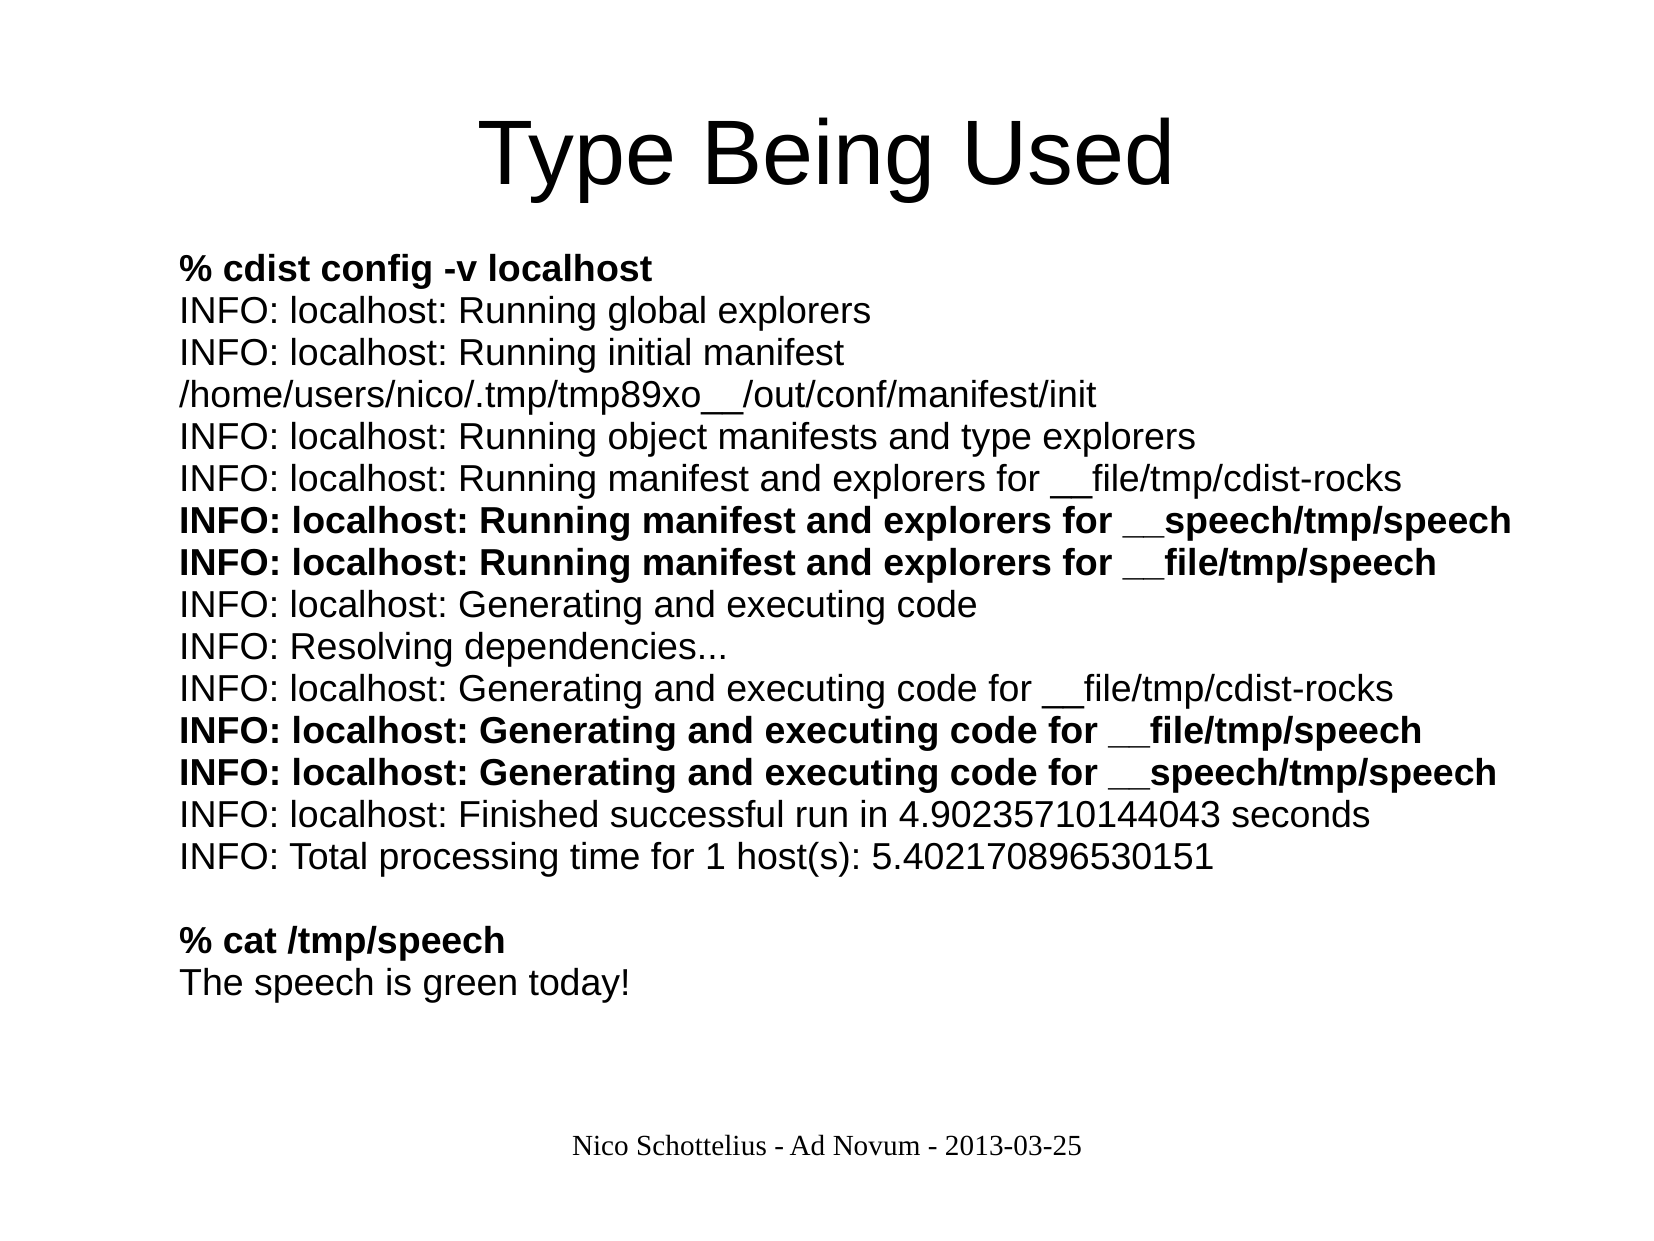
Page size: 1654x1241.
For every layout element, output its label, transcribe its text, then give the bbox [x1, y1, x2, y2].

text_box % cdist config -v localhost INFO: localhost: Running global explorers INFO: localhost: Running initial manifest /home/users/nico/.tmp/tmp89xo__/out/conf/manifest/init INFO: localhost: Running object manifests and type explorers INFO: localhost: Running manifest and explorers for __file/tmp/cdist-rocks INFO: localhost: Running manifest and explorers for __speech/tmp/speech INFO: localhost: Running manifest and explorers for __file/tmp/speech INFO: localhost: Generating and executing code INFO: Resolving dependencies... INFO: localhost: Generating and executing code for __file/tmp/cdist-rocks INFO: localhost: Generating and executing code for __file/tmp/speech INFO: localhost: Generating and executing code for __speech/tmp/speech INFO: localhost: Finished successful run in 4.90235710144043 seconds INFO: Total processing time for 1 host(s): 5.402170896530151 % cat /tmp/speech The speech is green today! [164, 240, 1546, 1104]
title Type Being Used [82, 49, 1571, 257]
